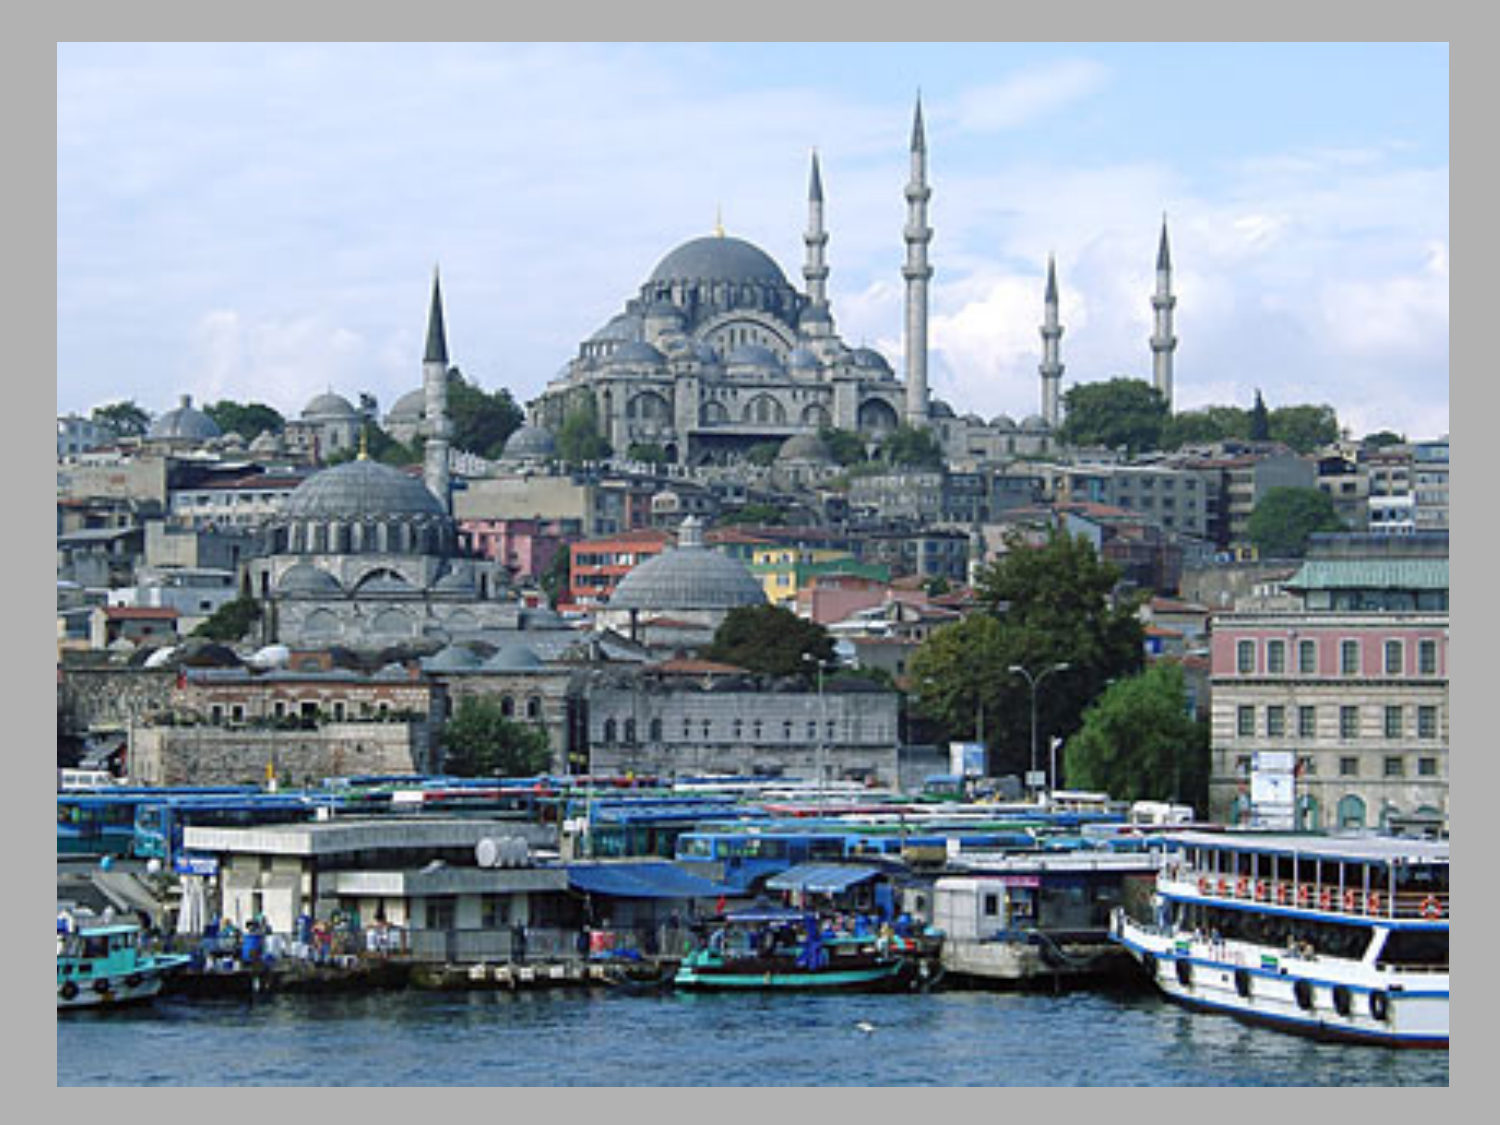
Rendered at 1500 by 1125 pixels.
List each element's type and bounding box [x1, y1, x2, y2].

picture [57, 42, 1449, 1087]
